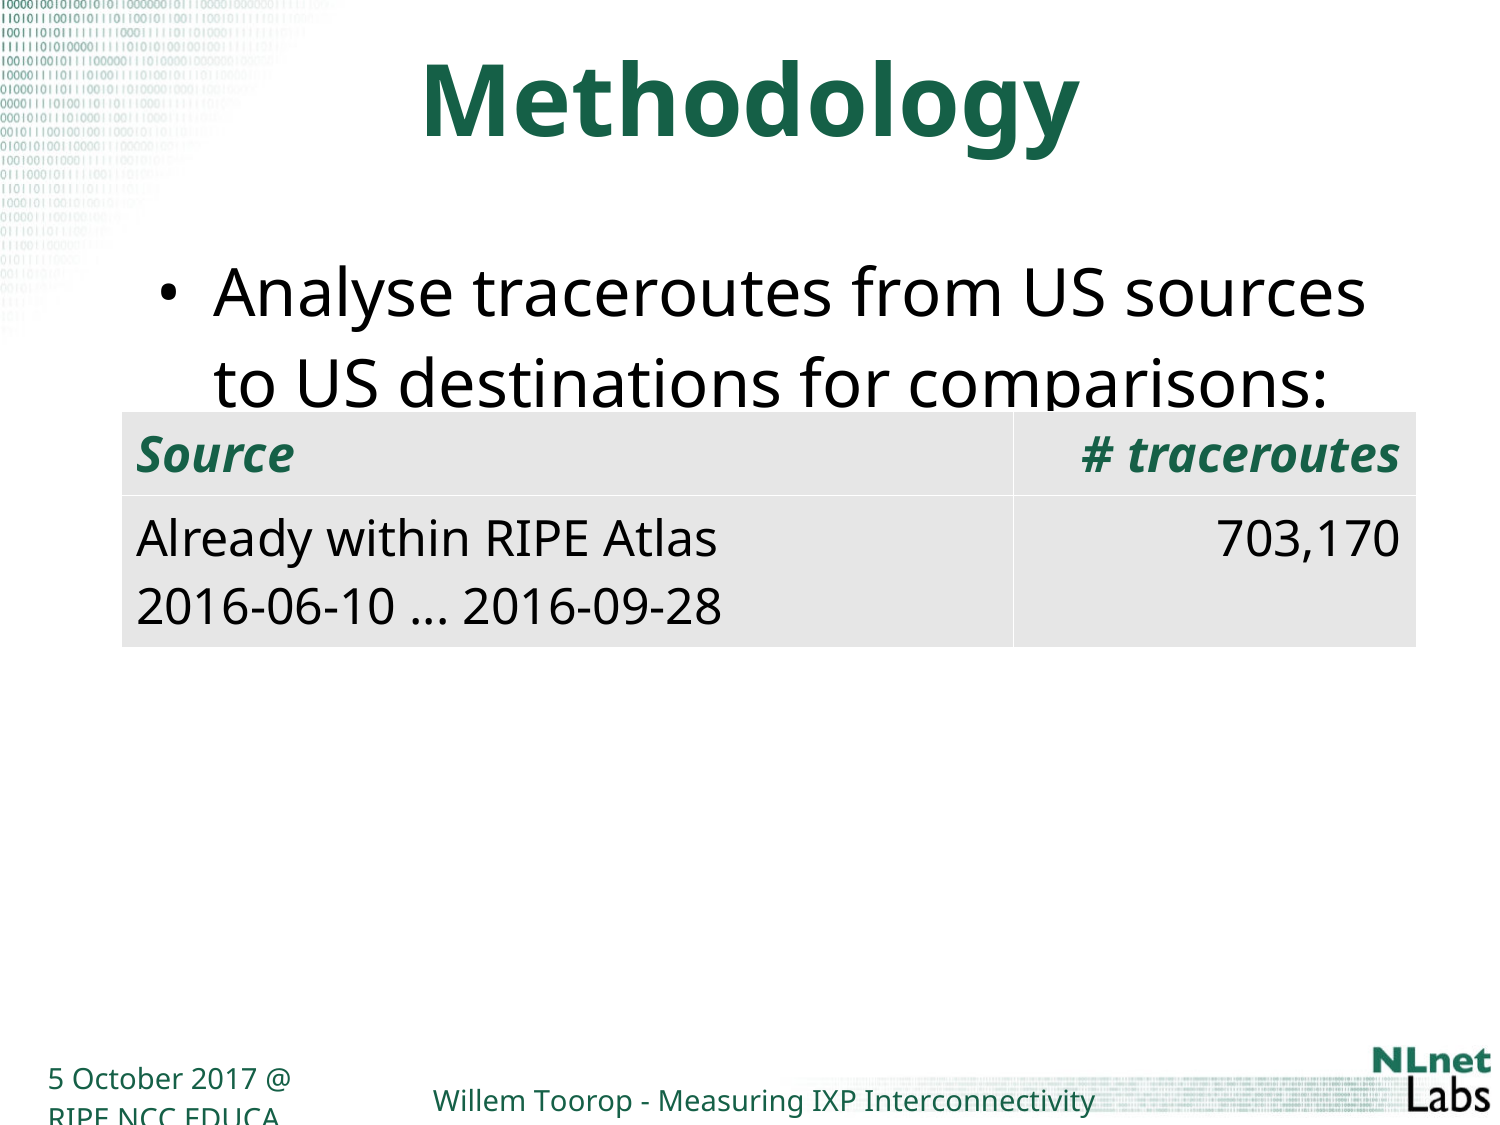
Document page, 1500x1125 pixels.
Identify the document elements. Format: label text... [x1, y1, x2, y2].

table_header # traceroutes [1014, 412, 1416, 495]
picture [775, 1037, 1492, 1124]
table_cell 703,170 [1014, 496, 1416, 647]
picture [0, 0, 365, 365]
title Methodology [75, 3, 1425, 192]
table_cell Already within RIPE Atlas 2016-06-10 ... 2016-09-28 [122, 496, 1013, 647]
table_header Source [122, 412, 1013, 495]
list Analyse traceroutes from US sources to US destinations for comparisons: [100, 245, 1455, 678]
